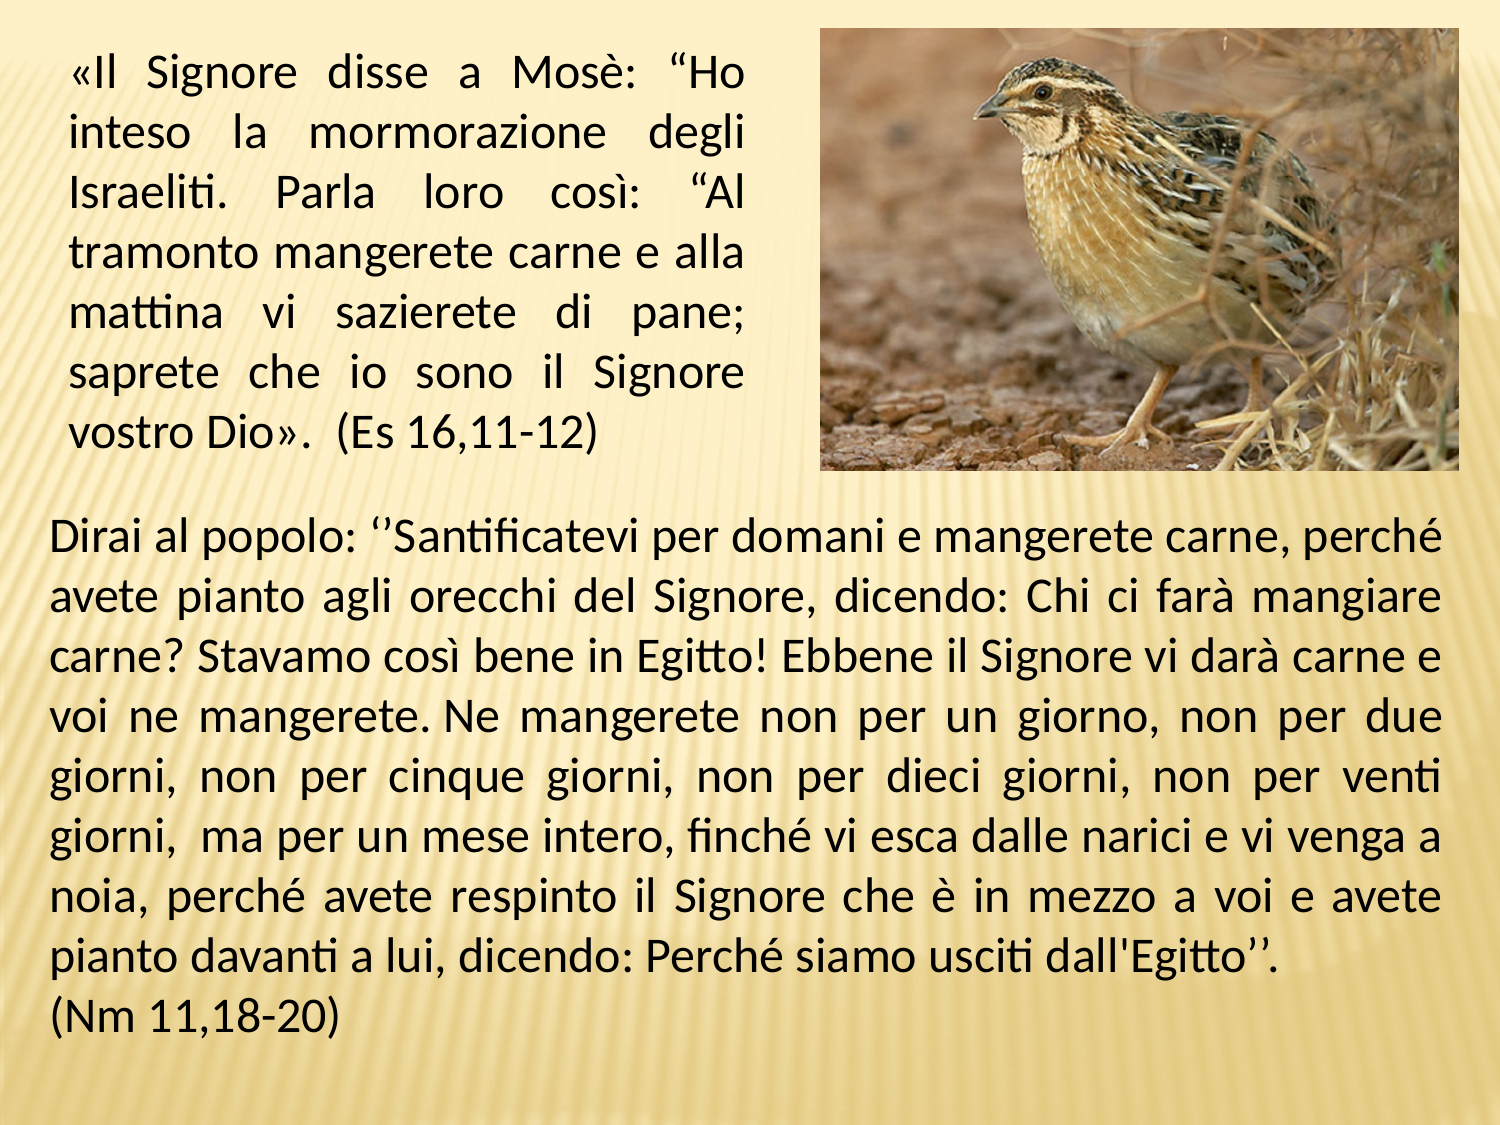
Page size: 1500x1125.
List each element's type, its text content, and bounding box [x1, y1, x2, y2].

text_box Dirai al popolo: ‘’Santificatevi per domani e mangerete carne, perché avete pianto agli orecchi del Signore, dicendo: Chi ci farà mangiare carne? Stavamo così bene in Egitto! Ebbene il Signore vi darà carne e voi ne mangerete. Ne mangerete non per un giorno, non per due giorni, non per cinque giorni, non per dieci giorni, non per venti giorni, ma per un mese intero, finché vi esca dalle narici e vi venga a noia, perché avete respinto il Signore che è in mezzo a voi e avete pianto davanti a lui, dicendo: Perché siamo usciti dall'Egitto’’. (Nm 11,18-20) [34, 494, 1459, 1056]
text_box «Il Signore disse a Mosè: “Ho inteso la mormorazione degli Israeliti. Parla loro così: “Al tramonto mangerete carne e alla mattina vi sazierete di pane; saprete che io sono il Signore vostro Dio». (Es 16,11-12) [53, 30, 786, 471]
picture [820, 28, 1459, 471]
